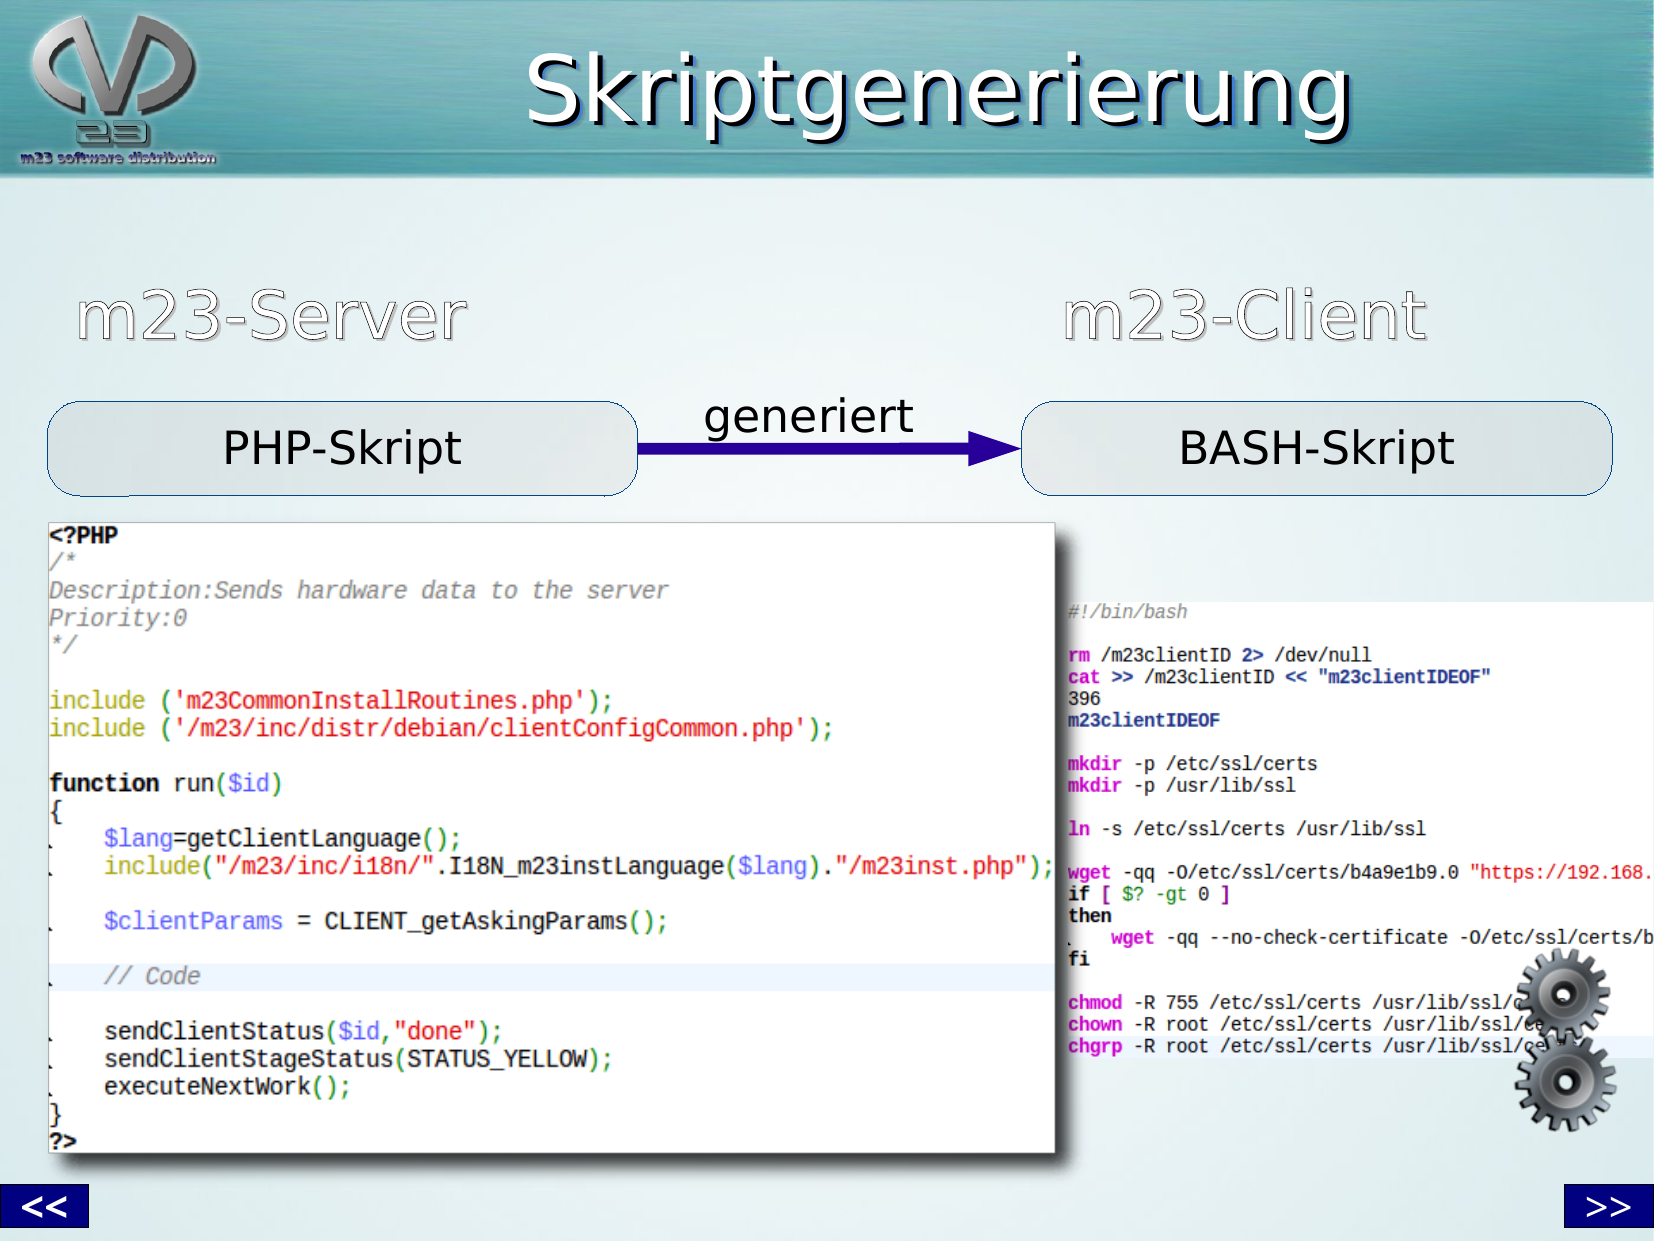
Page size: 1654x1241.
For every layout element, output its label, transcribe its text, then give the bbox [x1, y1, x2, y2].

text_box BASH-Skript [1021, 401, 1613, 496]
text_box m23-Server [73, 276, 520, 355]
text_box generiert [696, 389, 922, 444]
picture [0, 0, 1654, 1241]
title Skriptgenerierung [224, 2, 1654, 178]
text_box m23-Client [1059, 276, 1506, 355]
text_box PHP-Skript [47, 401, 638, 497]
